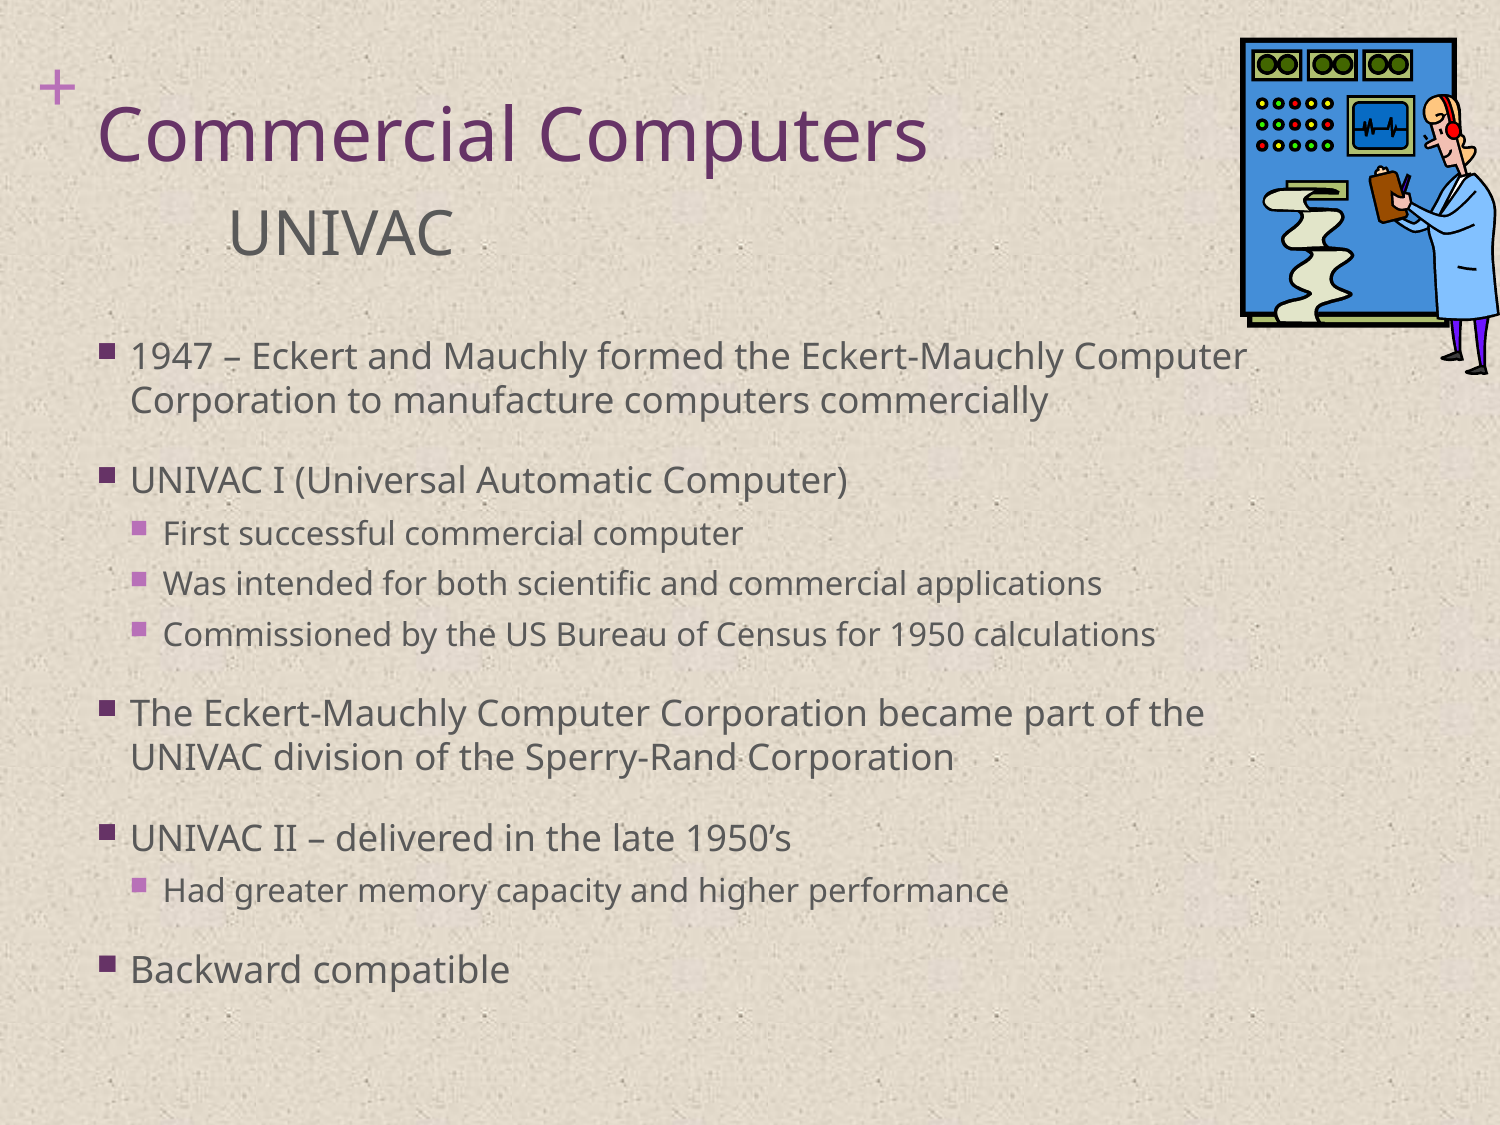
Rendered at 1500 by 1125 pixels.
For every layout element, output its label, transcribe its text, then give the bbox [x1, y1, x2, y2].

picture [0, 0, 1500, 1125]
list 1947 – Eckert and Mauchly formed the Eckert-Mauchly Computer Corporation to manufacture computers commercially UNIVAC I (Universal Automatic Computer) First successful commercial computer Was intended for both scientific and commercial applications Commissioned by the US Bureau of Census for 1950 calculations The Eckert-Mauchly Computer Corporation became part of the UNIVAC division of the Sperry-Rand Corporation UNIVAC II – delivered in the late 1950’s Had greater memory capacity and higher performance Backward compatible [81, 324, 1322, 1005]
title Commercial Computers [81, 79, 1240, 263]
list UNIVAC [174, 185, 1206, 313]
